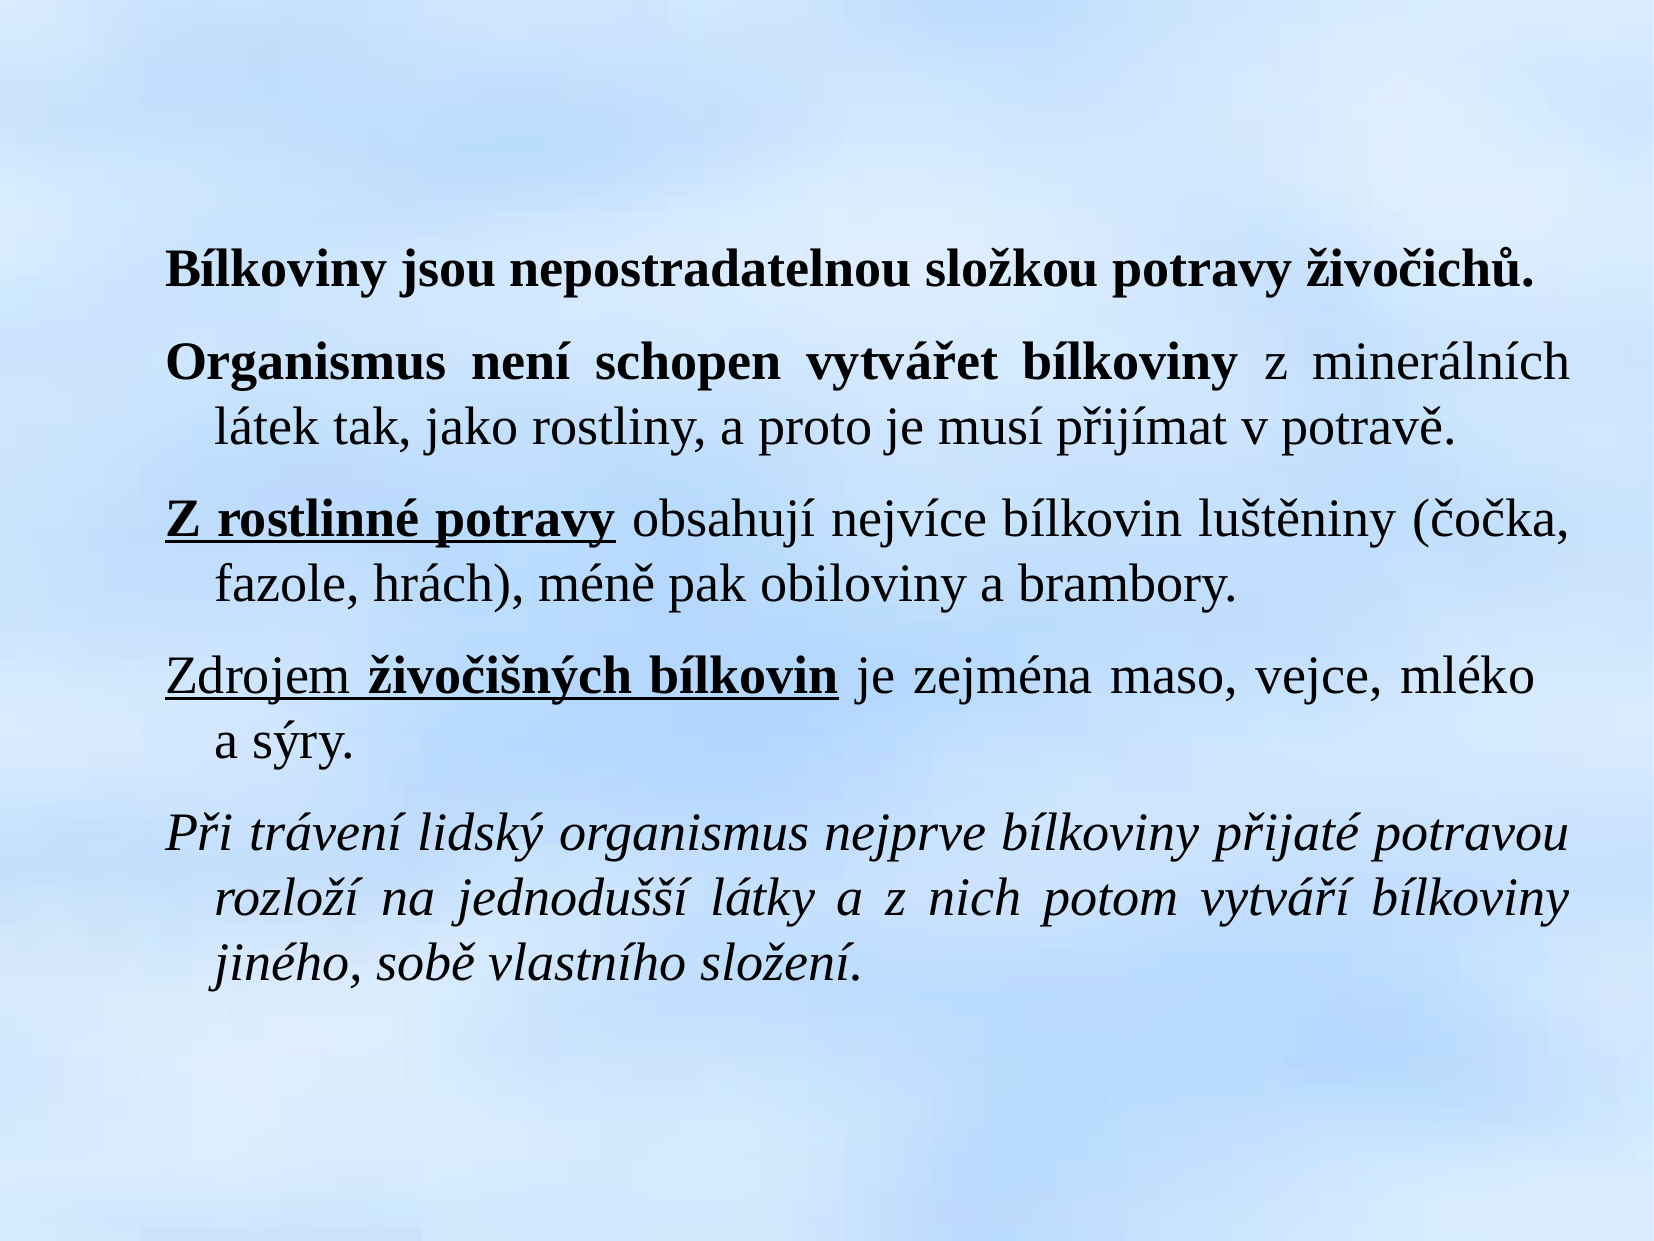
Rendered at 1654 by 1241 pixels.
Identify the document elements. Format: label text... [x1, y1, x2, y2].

list Bílkoviny jsou nepostradatelnou složkou potravy živočichů. Organismus není schopen vytvářet bílkoviny z minerálních látek tak, jako rostliny, a proto je musí přijímat v potravě. Z rostlinné potravy obsahují nejvíce bílkovin luštěniny (čočka, fazole, hrách), méně pak obiloviny a brambory. Zdrojem živočišných bílkovin je zejména maso, vejce, mléko a sýry. Při trávení lidský organismus nejprve bílkoviny přijaté potravou rozloží na jednodušší látky a z nich potom vytváří bílkoviny jiného, sobě vlastního složení. [82, 232, 1571, 1009]
